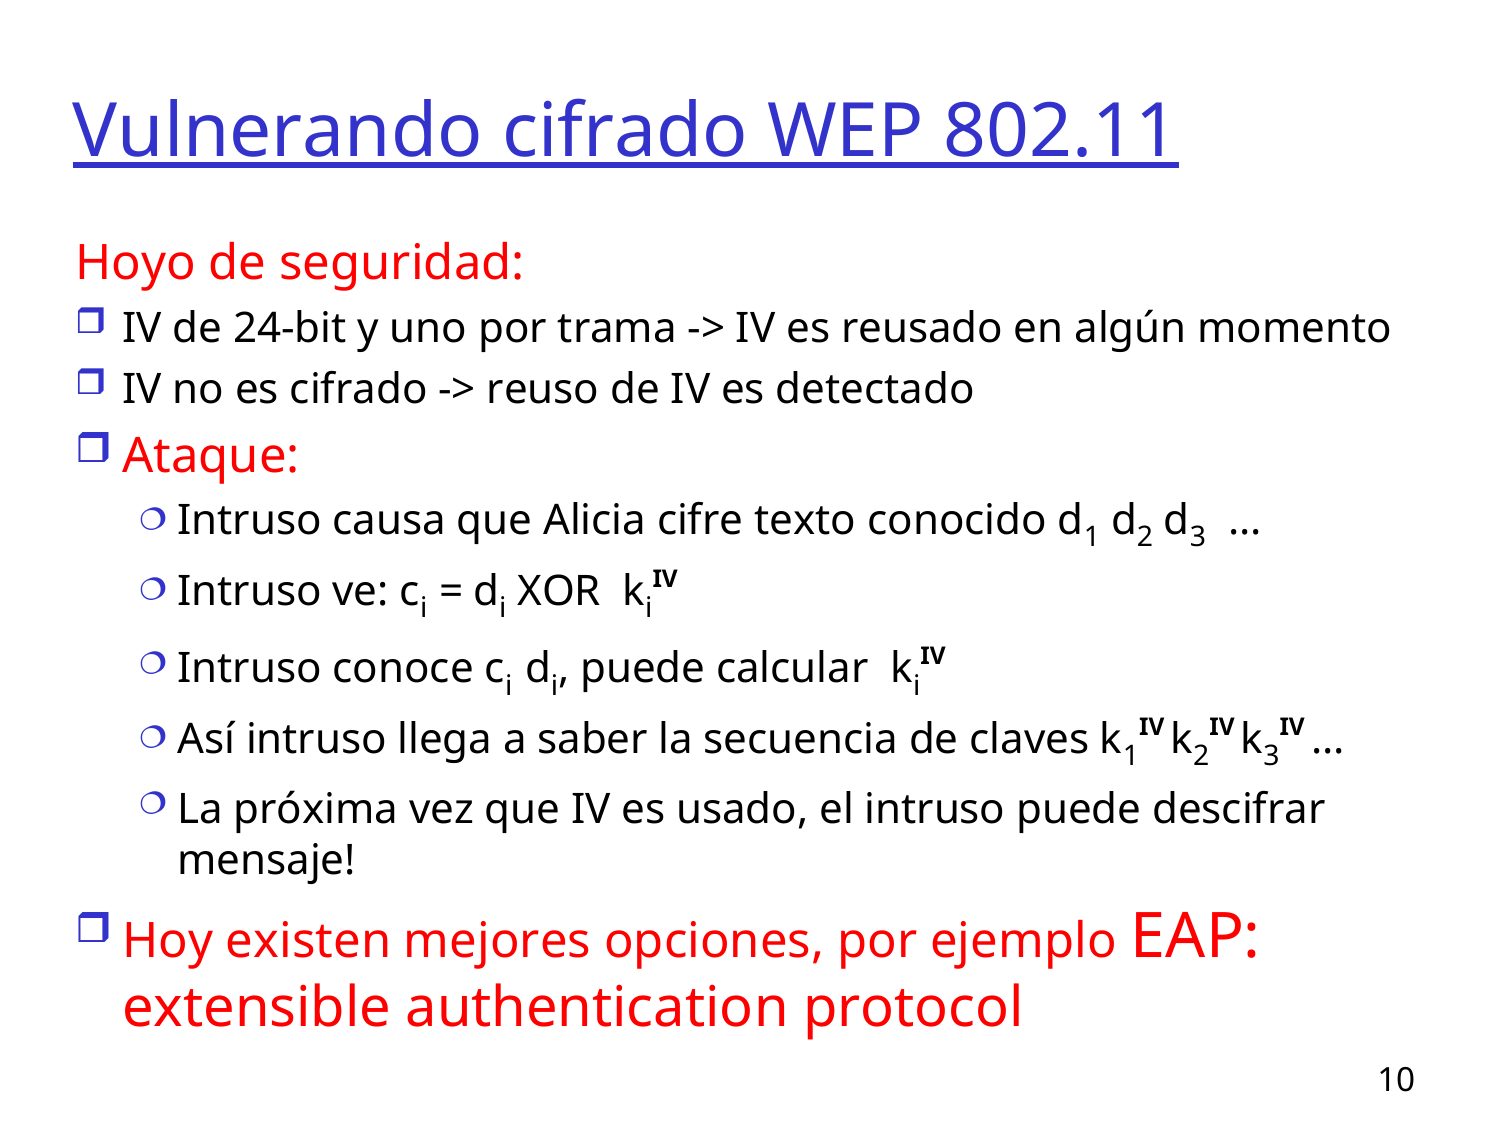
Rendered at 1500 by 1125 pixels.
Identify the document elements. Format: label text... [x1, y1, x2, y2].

list Hoyo de seguridad: IV de 24-bit y uno por trama -> IV es reusado en algún momento IV no es cifrado -> reuso de IV es detectado Ataque: Intruso causa que Alicia cifre texto conocido d1 d2 d3 … Intruso ve: ci = di XOR kiIV Intruso conoce ci di, puede calcular kiIV Así intruso llega a saber la secuencia de claves k1IV k2IV k3IV … La próxima vez que IV es usado, el intruso puede descifrar mensaje! Hoy existen mejores opciones, por ejemplo EAP: extensible authentication protocol [60, 223, 1457, 1057]
title Vulnerando cifrado WEP 802.11 [57, 33, 1333, 221]
